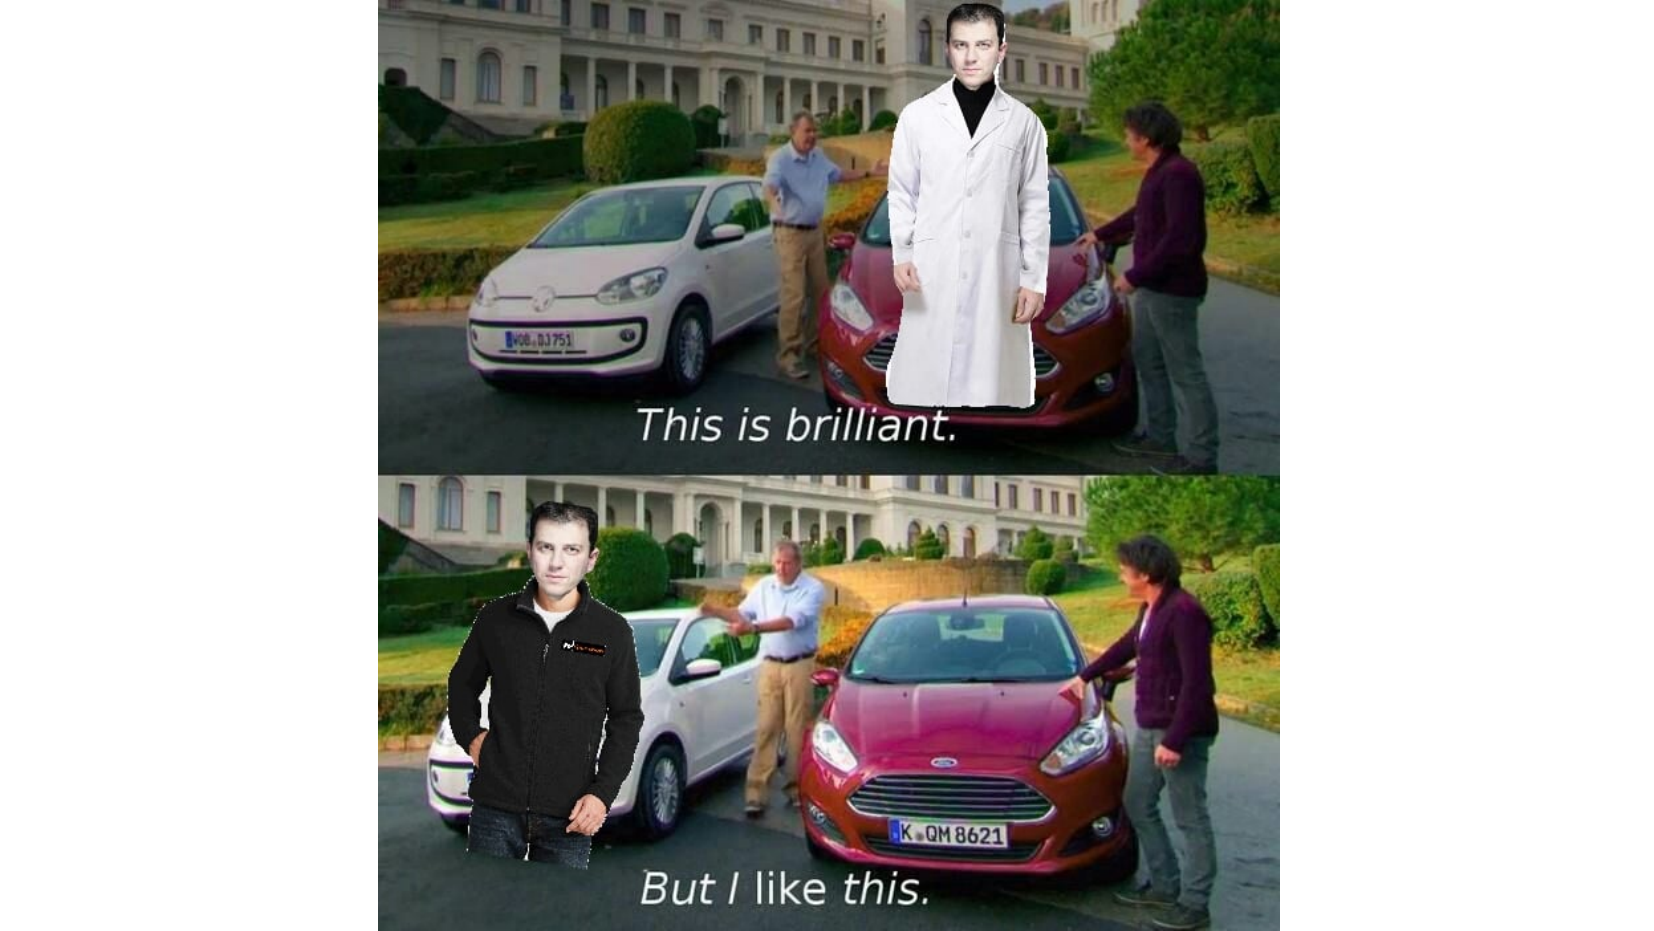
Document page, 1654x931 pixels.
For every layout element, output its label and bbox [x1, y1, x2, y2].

picture [378, 0, 1280, 931]
